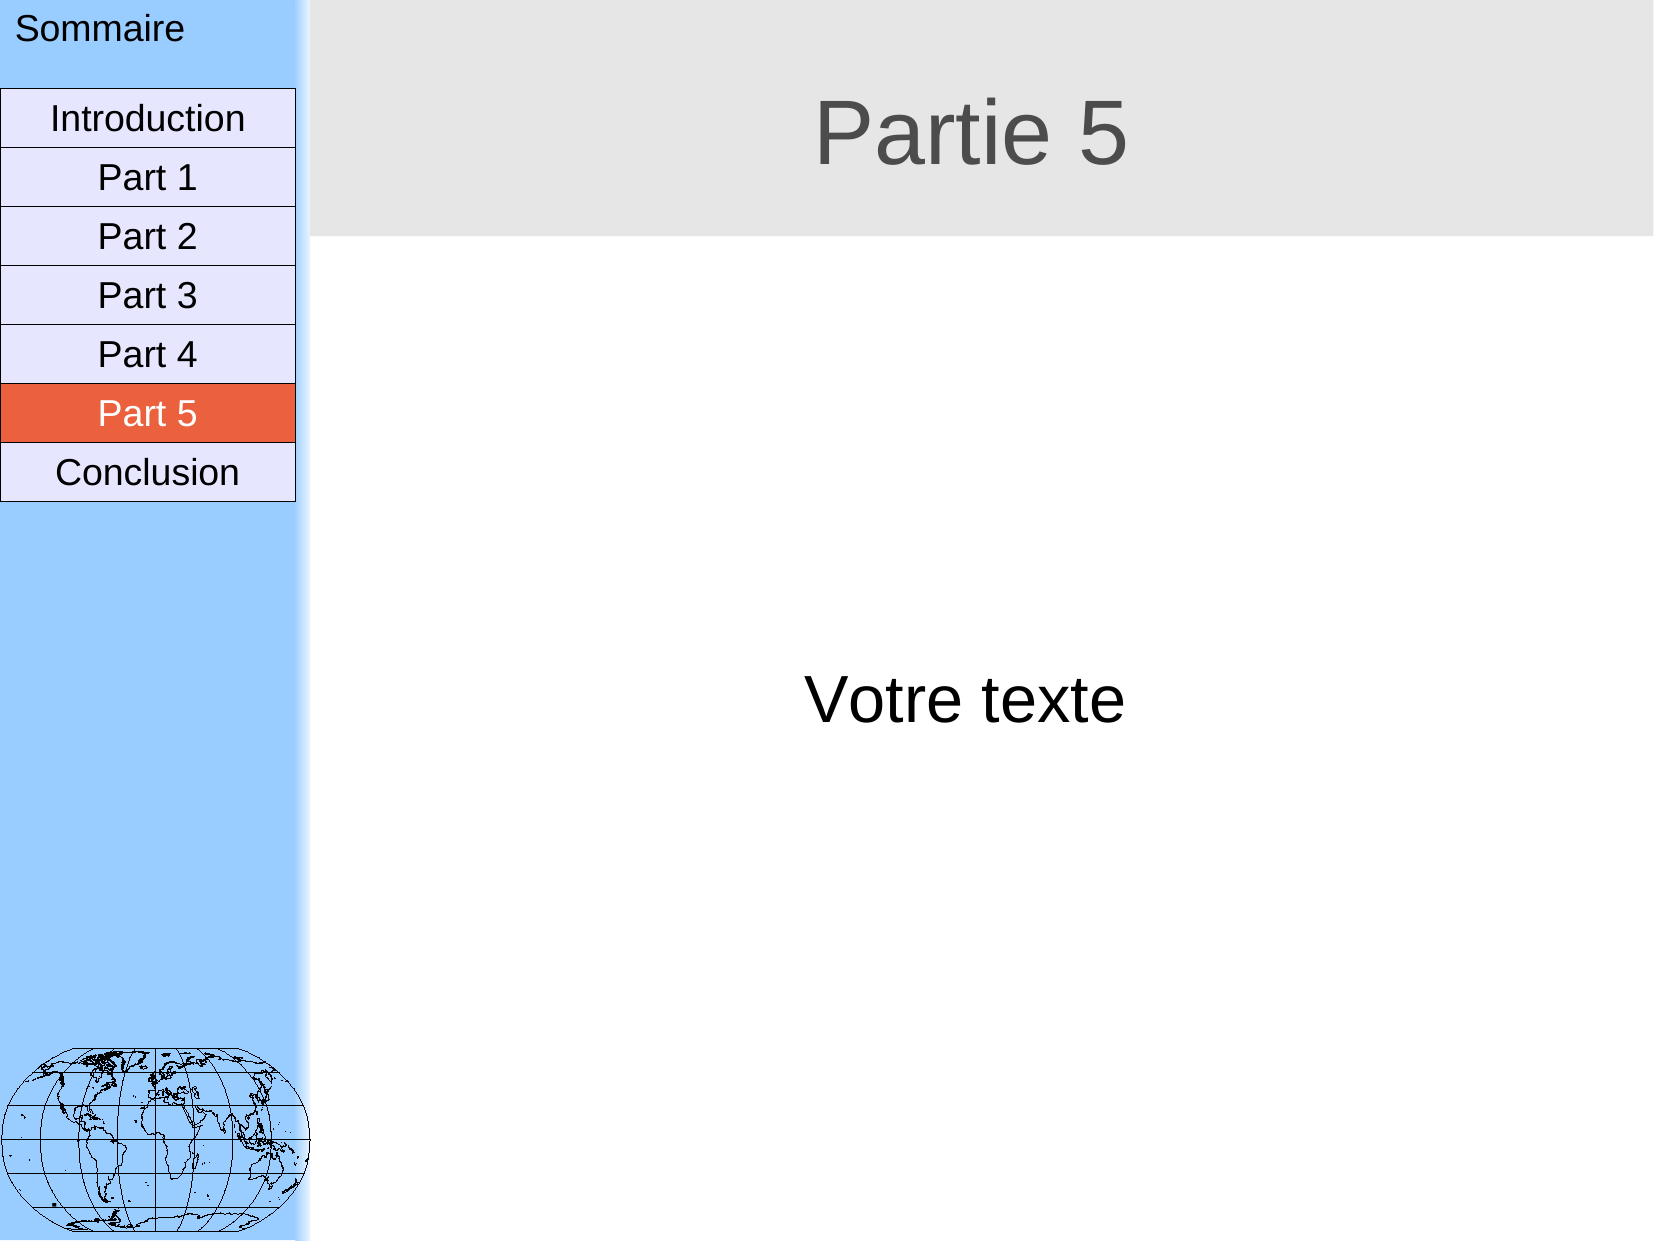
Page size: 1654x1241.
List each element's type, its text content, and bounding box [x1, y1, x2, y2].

subtitle Votre texte [324, 290, 1571, 1109]
text_box Part 5 [0, 383, 296, 442]
text_box Sommaire [0, 0, 311, 57]
title Partie 5 [348, 29, 1595, 237]
text_box Part 4 [0, 324, 296, 383]
text_box Part 3 [0, 265, 296, 324]
text_box Introduction [0, 88, 296, 147]
text_box Part 2 [0, 206, 296, 265]
text_box Part 1 [0, 147, 296, 206]
text_box Conclusion [0, 442, 296, 502]
